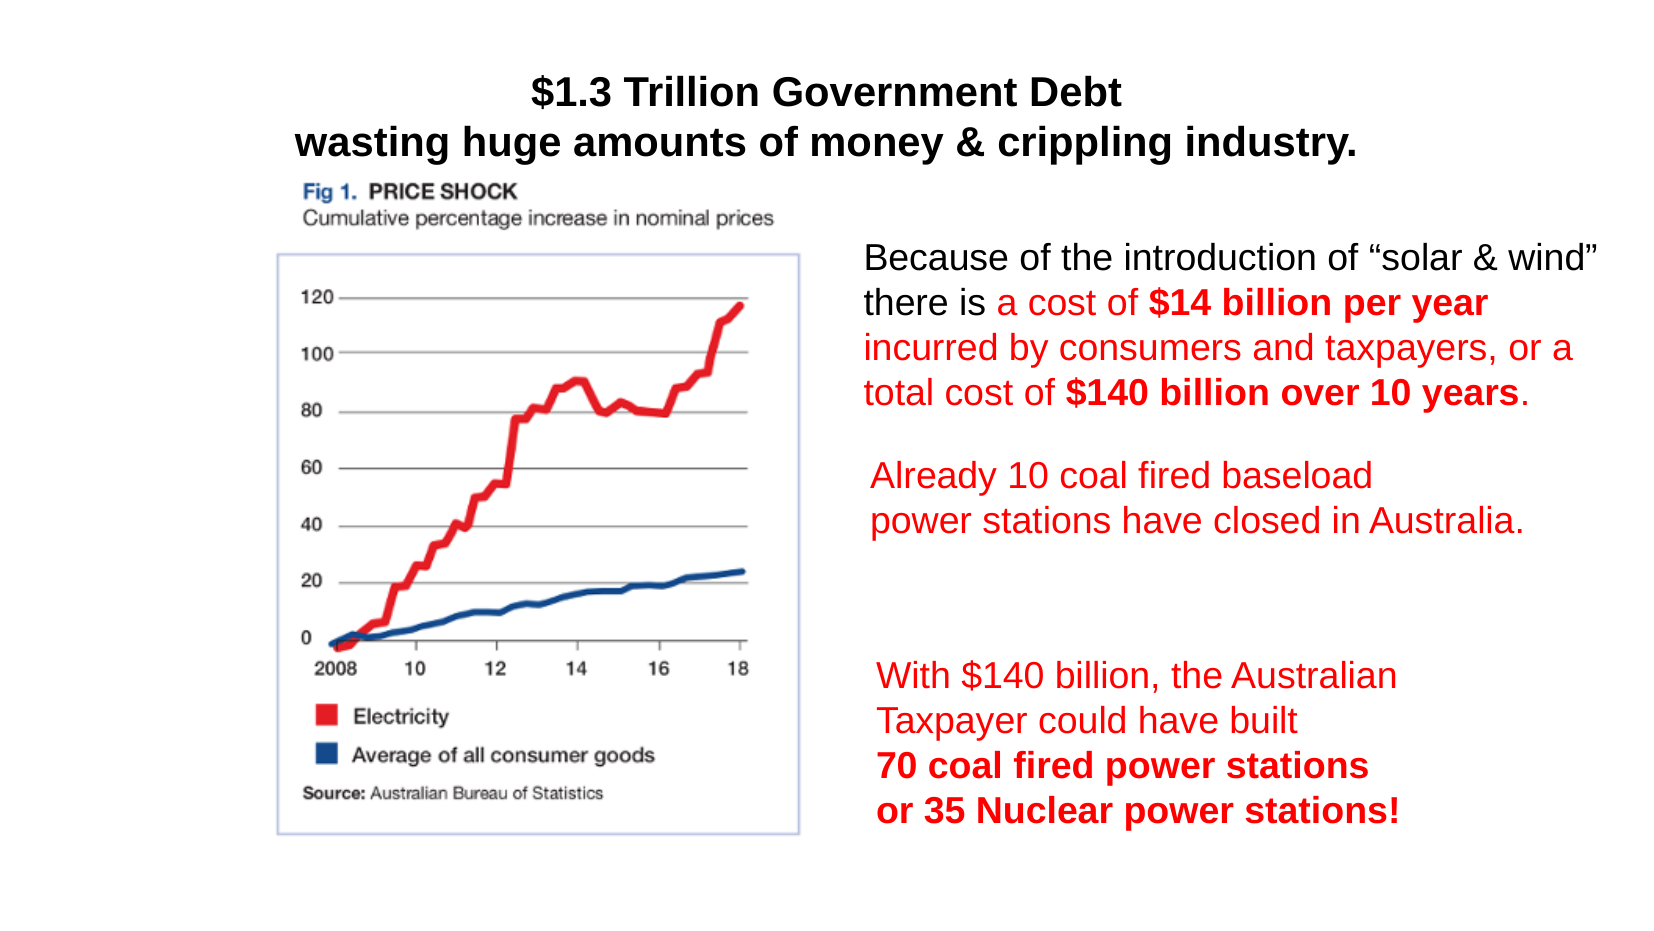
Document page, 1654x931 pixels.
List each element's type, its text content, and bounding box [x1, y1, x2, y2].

text_box Because of the introduction of “solar & wind” there is a cost of $14 billion per year incurred by consumers and taxpayers, or a total cost of $140 billion over 10 years. [848, 225, 1615, 421]
text_box $1.3 Trillion Government Debt wasting huge amounts of money & crippling industry. [82, 64, 1571, 165]
picture [274, 177, 806, 837]
text_box With $140 billion, the Australian Taxpayer could have built 70 coal fired power stations or 35 Nuclear power stations! [861, 643, 1546, 839]
text_box Already 10 coal fired baseload power stations have closed in Australia. [855, 443, 1540, 593]
